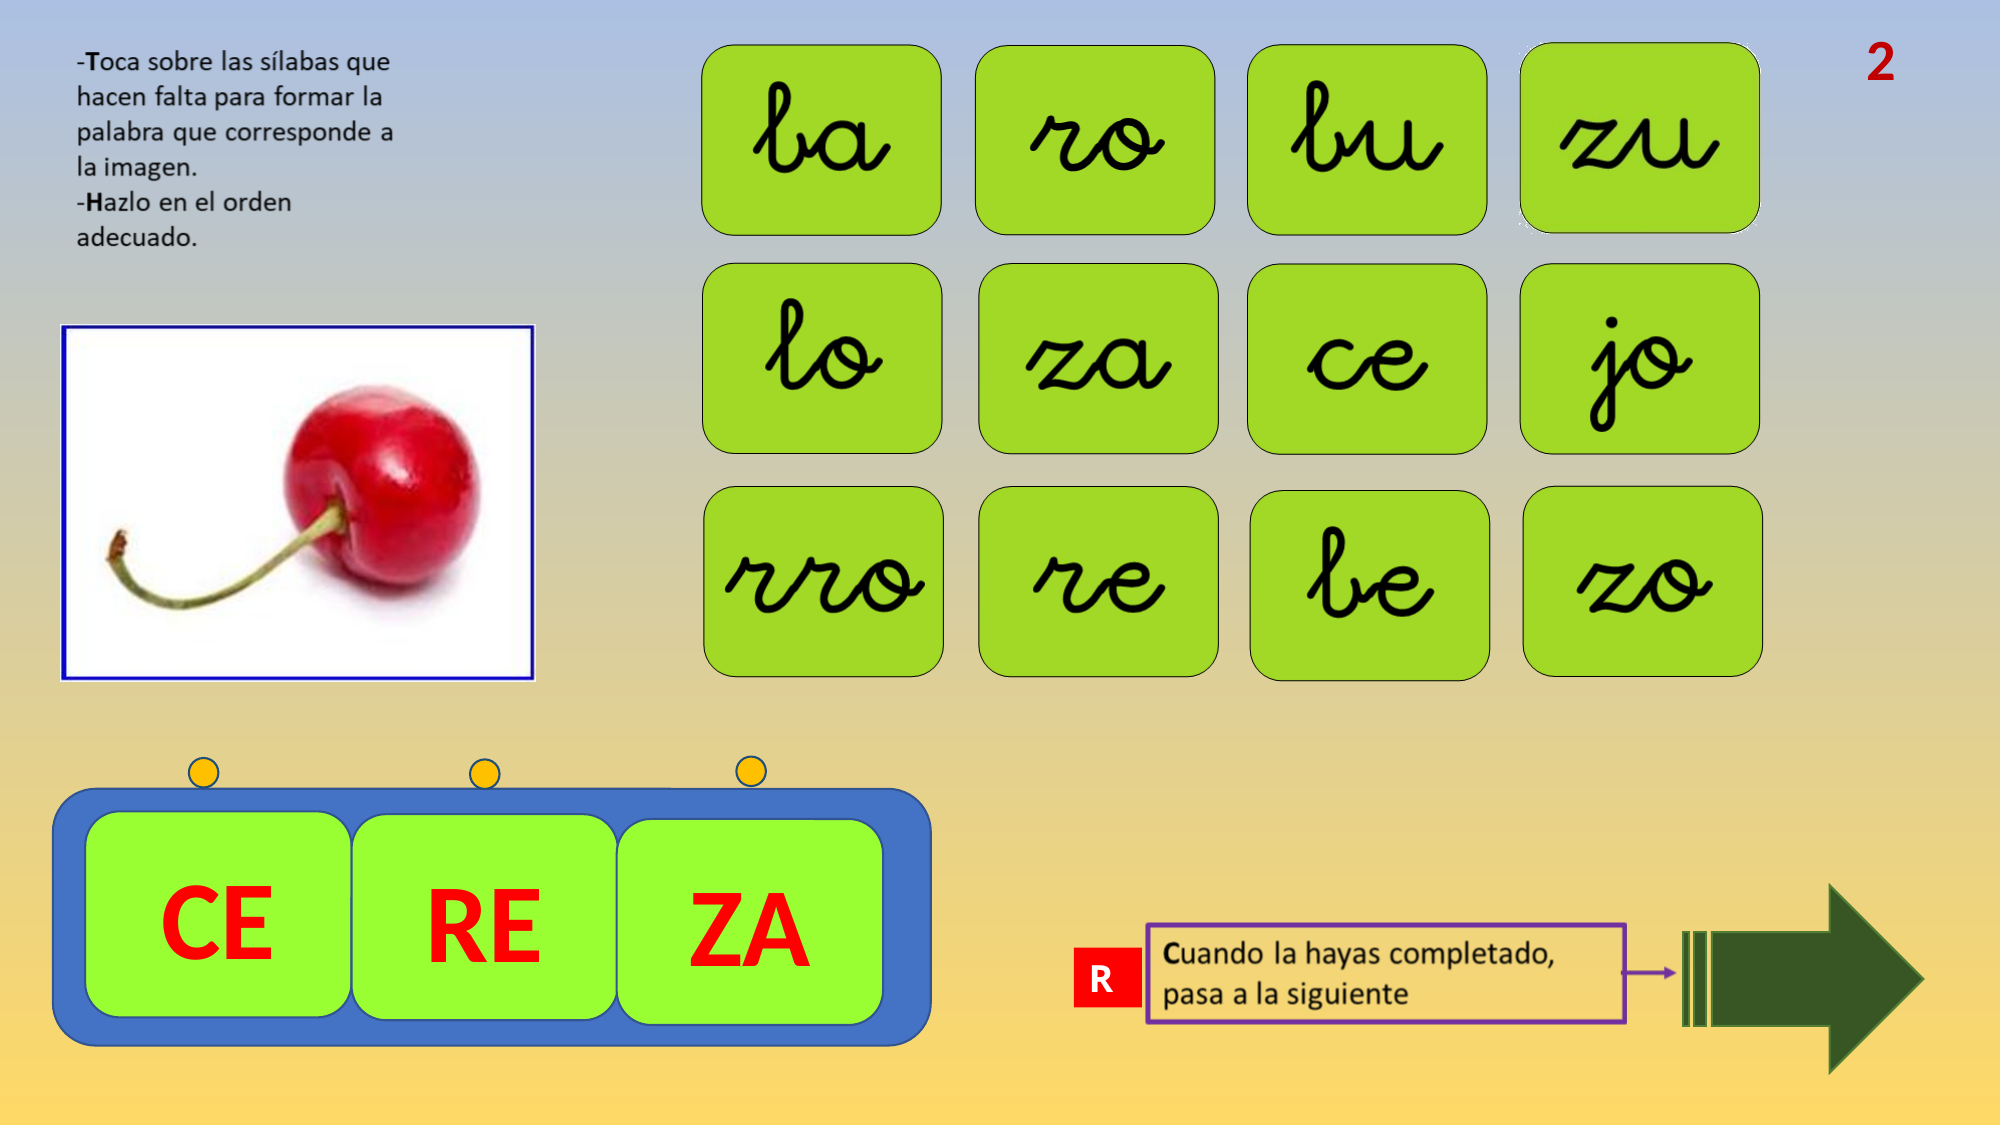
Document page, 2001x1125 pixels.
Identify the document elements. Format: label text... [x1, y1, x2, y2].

picture [1522, 485, 1764, 678]
text_box 2 [1851, 14, 1953, 100]
text_box [52, 757, 931, 1046]
text_box RE [351, 814, 618, 1021]
picture [1246, 44, 1488, 236]
picture [701, 262, 943, 455]
text_box [1711, 885, 1924, 1073]
picture [58, 34, 431, 272]
picture [701, 44, 943, 236]
picture [1249, 489, 1491, 682]
text_box R [1073, 947, 1141, 1008]
picture [1246, 263, 1488, 455]
picture [974, 44, 1216, 237]
text_box [1694, 932, 1707, 1026]
picture [978, 262, 1220, 455]
picture [60, 324, 536, 682]
picture [703, 485, 945, 678]
picture [1519, 263, 1761, 455]
text_box [736, 756, 766, 787]
picture [978, 485, 1220, 678]
picture [1519, 42, 1761, 234]
text_box ZA [616, 818, 884, 1026]
picture [1141, 921, 1691, 1034]
text_box CE [85, 811, 352, 1018]
